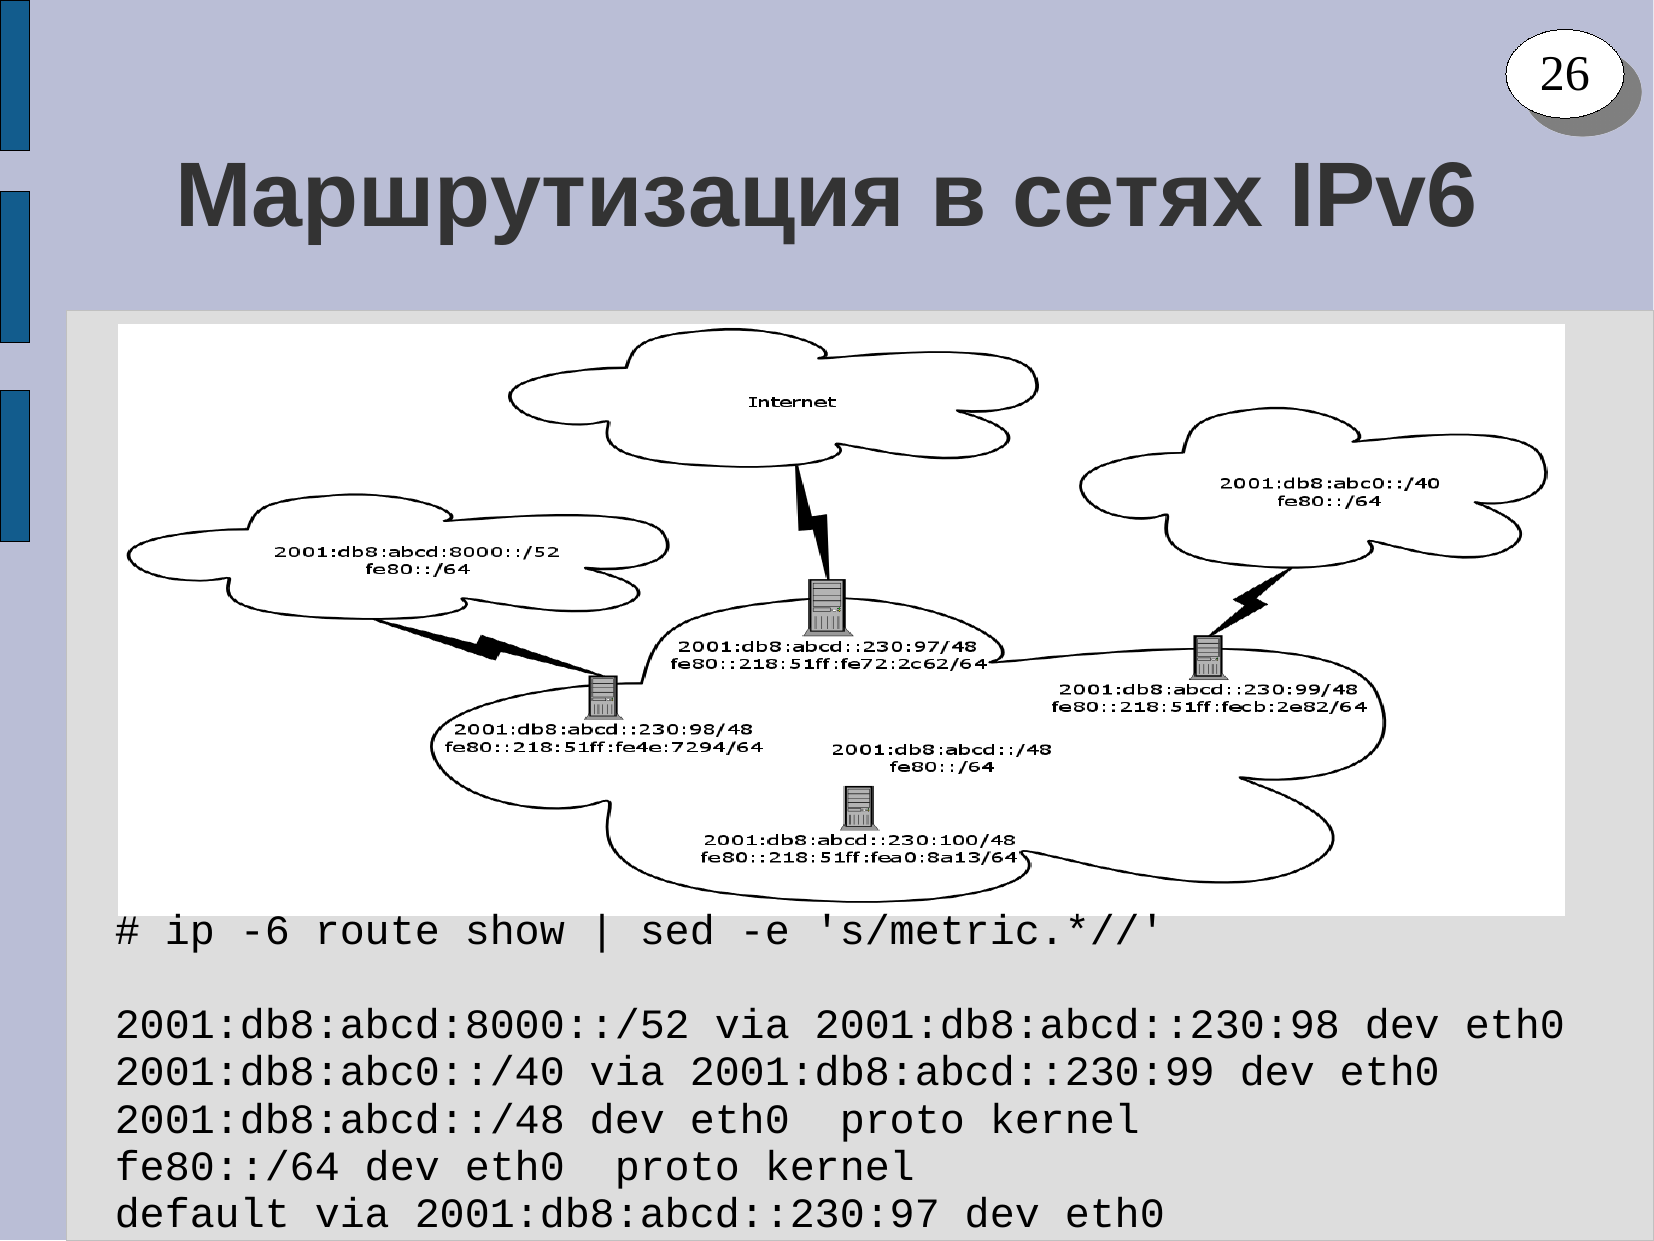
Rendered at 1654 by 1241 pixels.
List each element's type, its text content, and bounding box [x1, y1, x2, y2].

title Маршрутизация в сетях IPv6 [121, 91, 1534, 299]
text_box 26 [1505, 29, 1625, 119]
picture [118, 324, 1565, 909]
text_box # ip -6 route show | sed -e 's/metric.*//' 2001:db8:abcd:8000::/52 via 2001:db8:abcd::230:98 dev eth0 2001:db8:abc0::/40 via 2001:db8:abcd::230:99 dev eth0 2001:db8:abcd::/48 dev eth0 proto kernel fe80::/64 dev eth0 proto kernel default via 2001:db8:abcd::230:97 dev eth0 [114, 909, 1565, 1241]
